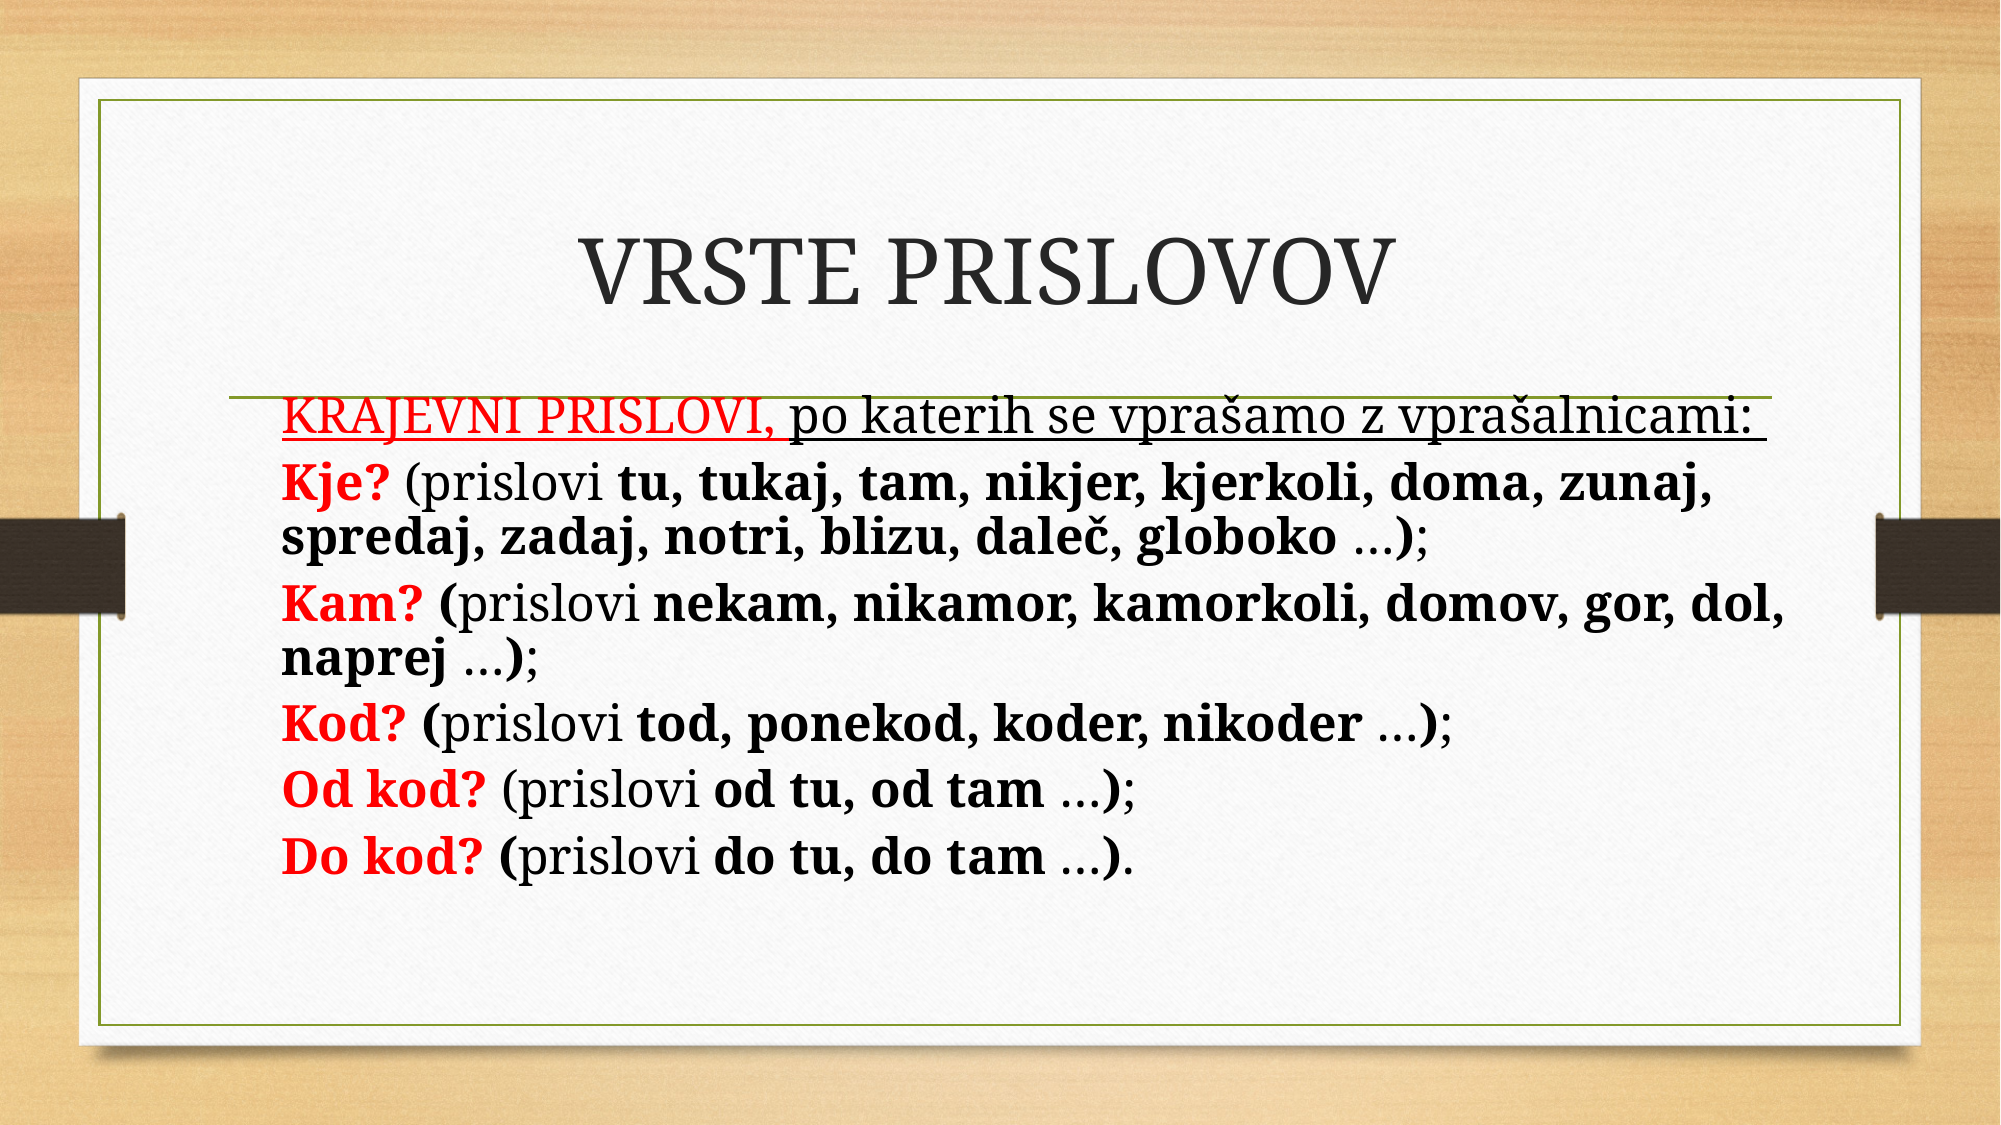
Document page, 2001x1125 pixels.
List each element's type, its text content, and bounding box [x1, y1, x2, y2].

title VRSTE PRISLOVOV [212, 161, 1788, 376]
list KRAJEVNI PRISLOVI, po katerih se vprašamo z vprašalnicami: Kje? (prislovi tu, tukaj, tam, nikjer, kjerkoli, doma, zunaj, spredaj, zadaj, notri, blizu, daleč, globoko …); Kam? (prislovi nekam, nikamor, kamorkoli, domov, gor, dol, naprej …); Kod? (prislovi tod, ponekod, koder, nikoder …); Od kod? (prislovi od tu, od tam …); Do kod? (prislovi do tu, do tam …). [266, 310, 1842, 964]
